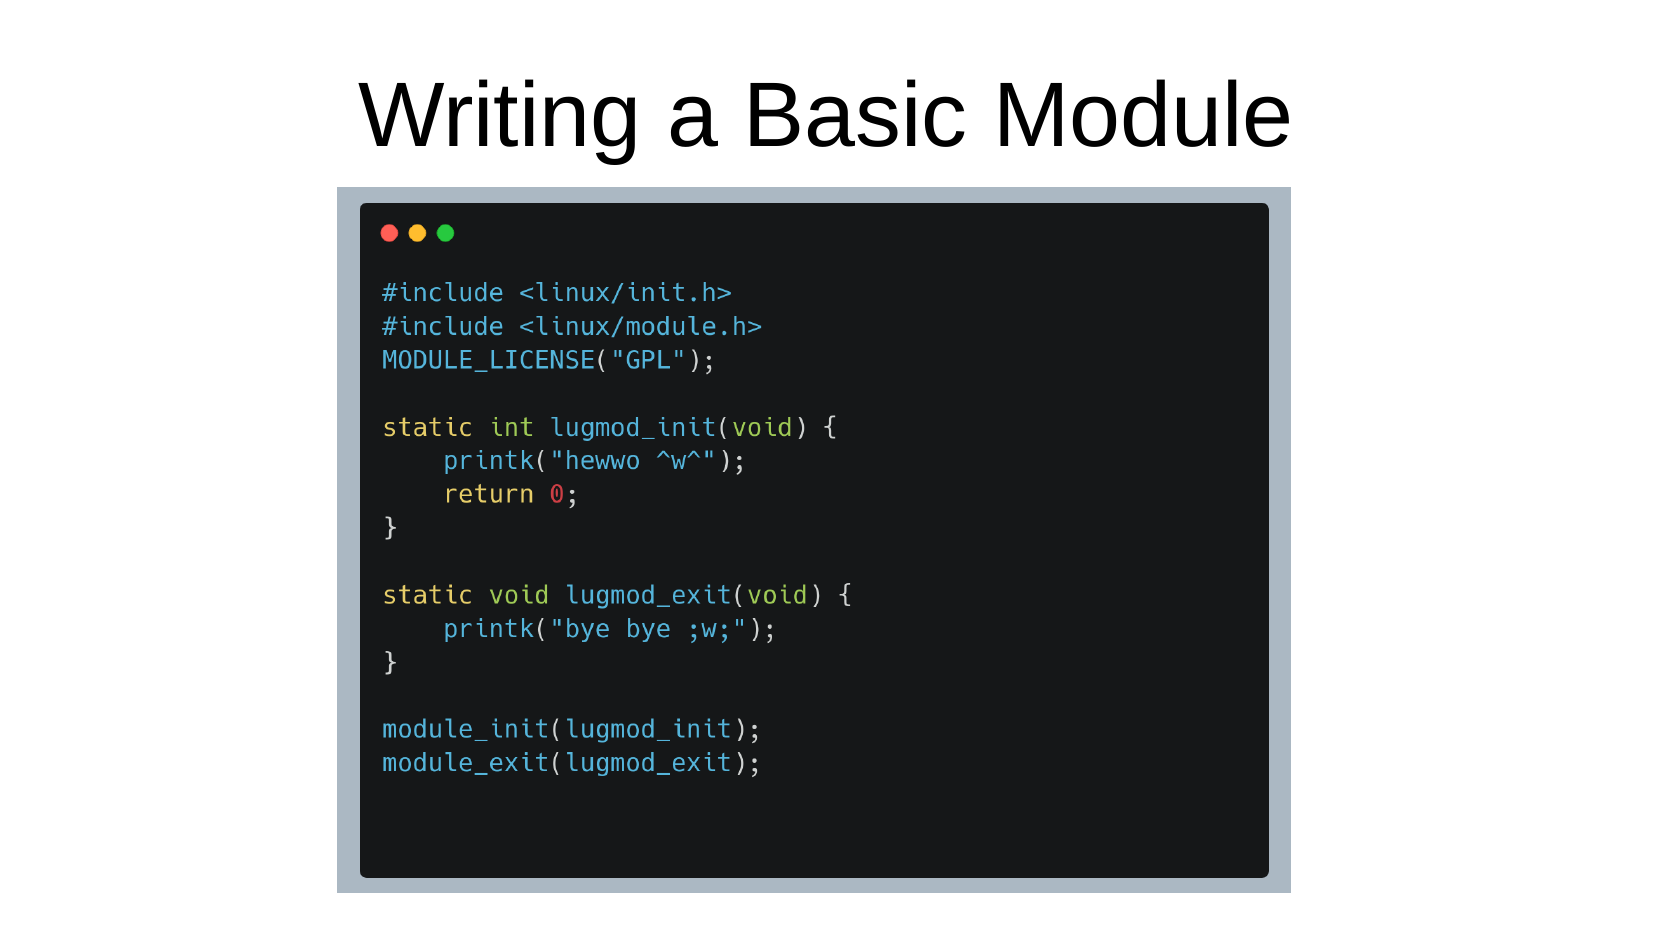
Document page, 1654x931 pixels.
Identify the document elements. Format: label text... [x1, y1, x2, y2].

title Writing a Basic Module [82, 37, 1571, 193]
picture [337, 187, 1291, 893]
